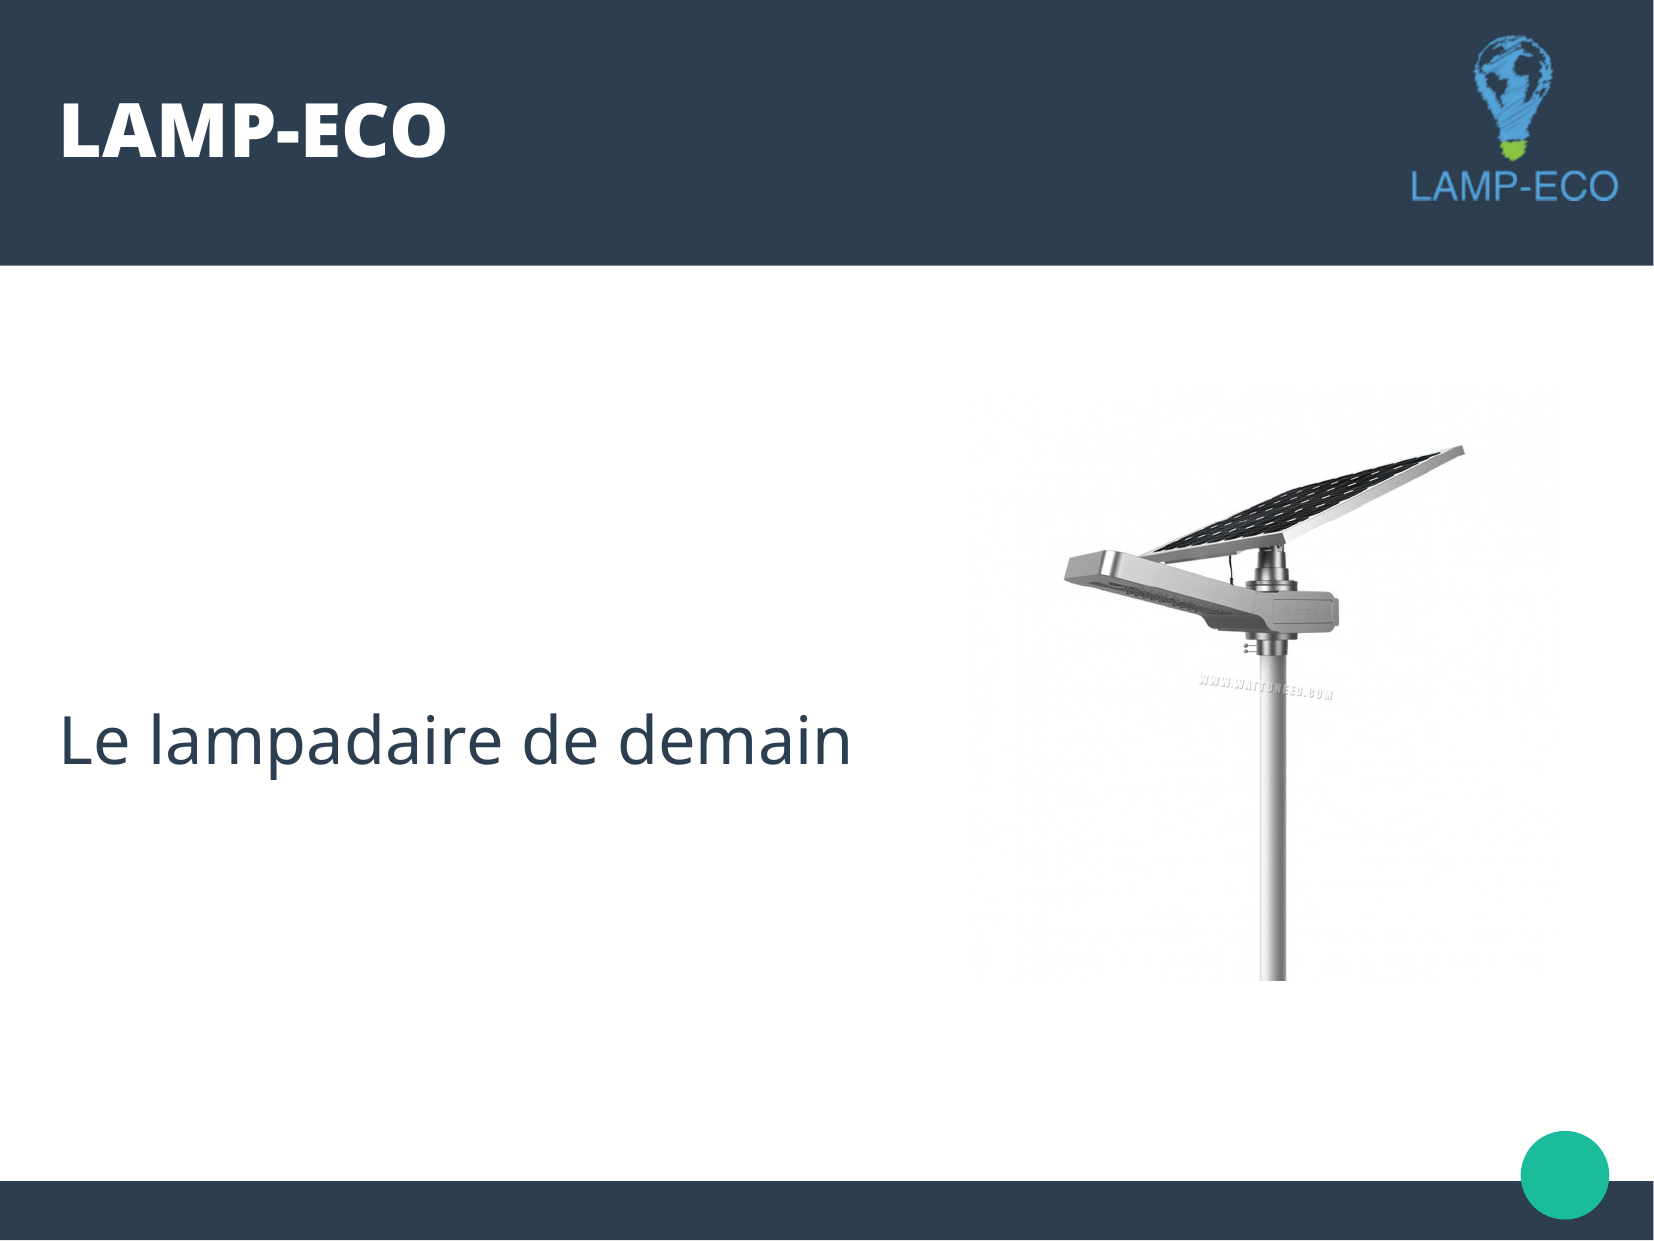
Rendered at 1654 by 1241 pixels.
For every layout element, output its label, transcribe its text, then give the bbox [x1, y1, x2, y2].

subtitle Le lampadaire de demain [59, 324, 1595, 1152]
picture [1377, 35, 1654, 202]
picture [969, 390, 1560, 981]
title LAMP-ECO [59, 49, 1595, 207]
